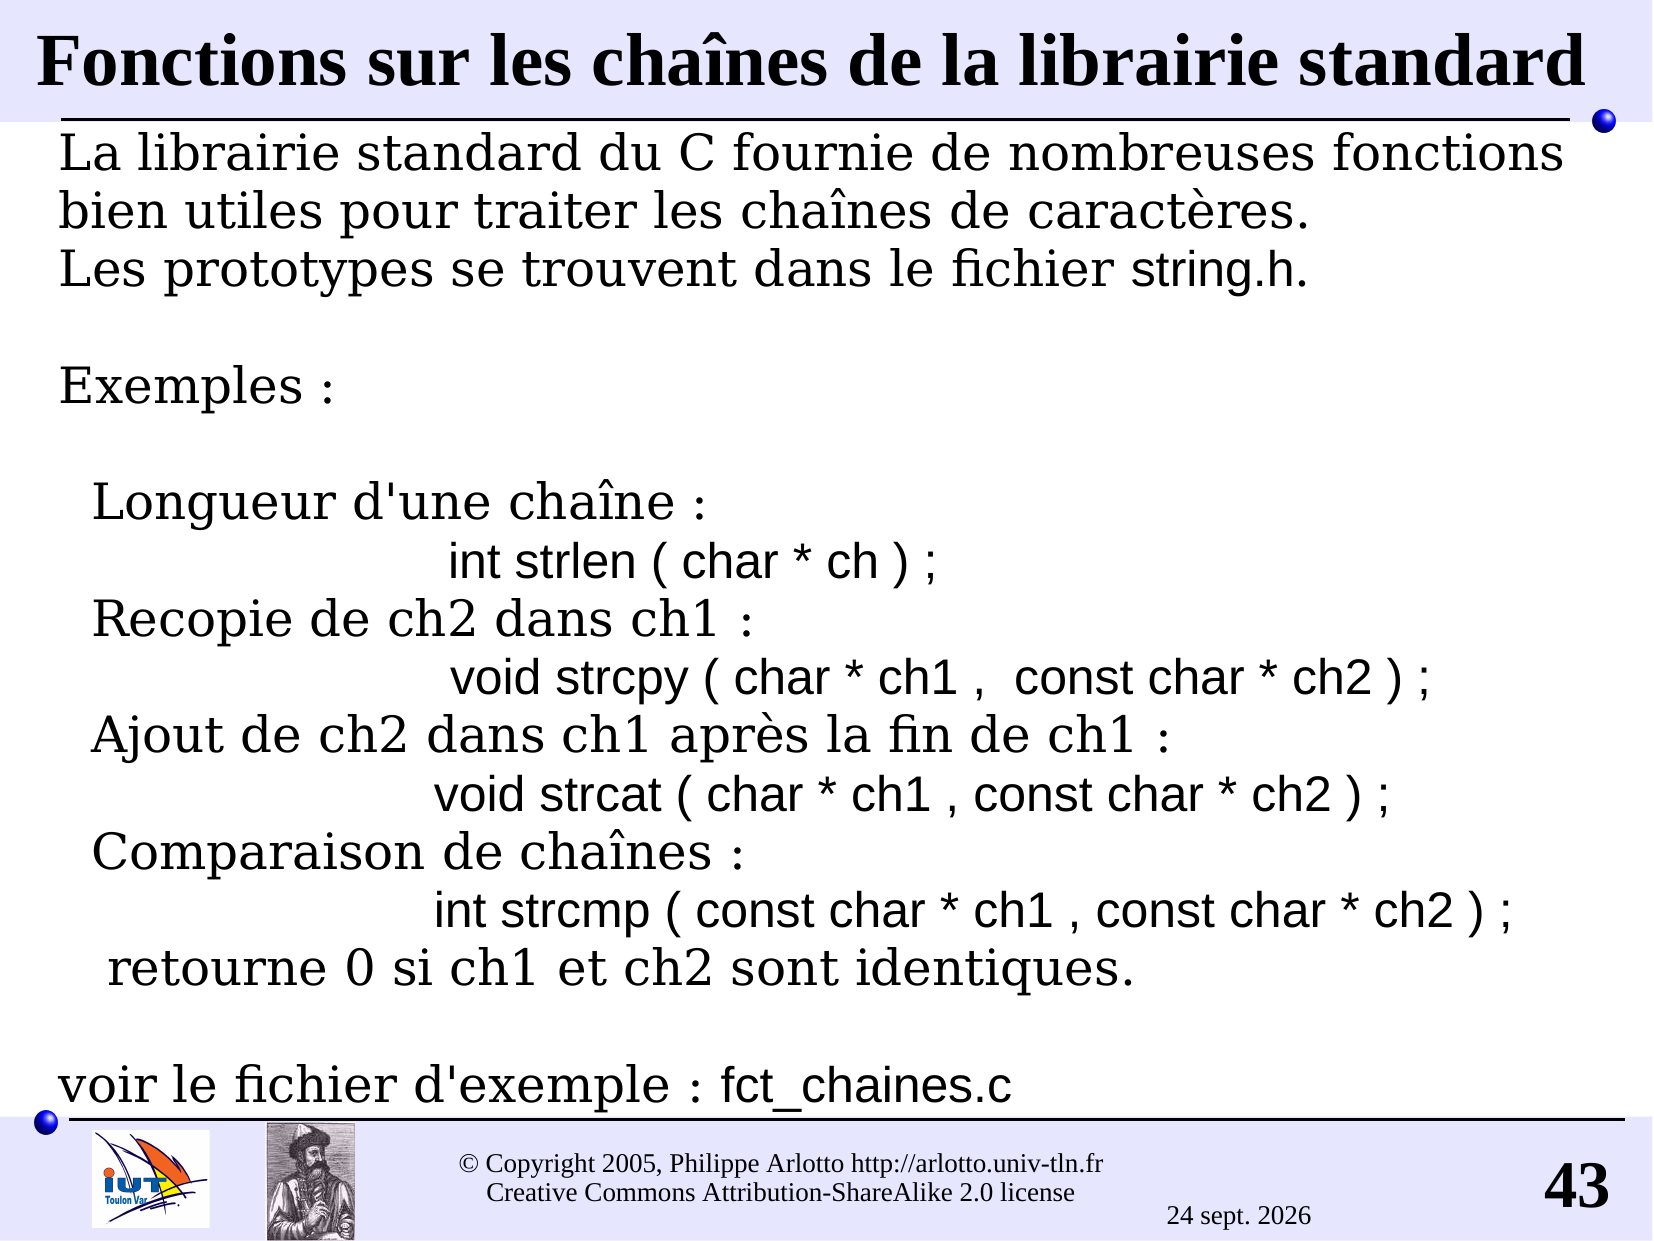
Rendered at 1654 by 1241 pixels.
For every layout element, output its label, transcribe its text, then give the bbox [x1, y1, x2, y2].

picture [265, 1122, 355, 1241]
title Fonctions sur les chaînes de la librairie standard [0, 11, 1625, 110]
text_box La librairie standard du C fournie de nombreuses fonctions bien utiles pour traiter les chaînes de caractères. Les prototypes se trouvent dans le fichier string.h. Exemples : Longueur d'une chaîne : int strlen ( char * ch ) ; Recopie de ch2 dans ch1 : void strcpy ( char * ch1 , const char * ch2 ) ; Ajout de ch2 dans ch1 après la fin de ch1 : void strcat ( char * ch1 , const char * ch2 ) ; Comparaison de chaînes : int strcmp ( const char * ch1 , const char * ch2 ) ; retourne 0 si ch1 et ch2 sont identiques. voir le fichier d'exemple : fct_chaines.c [59, 124, 1567, 1119]
